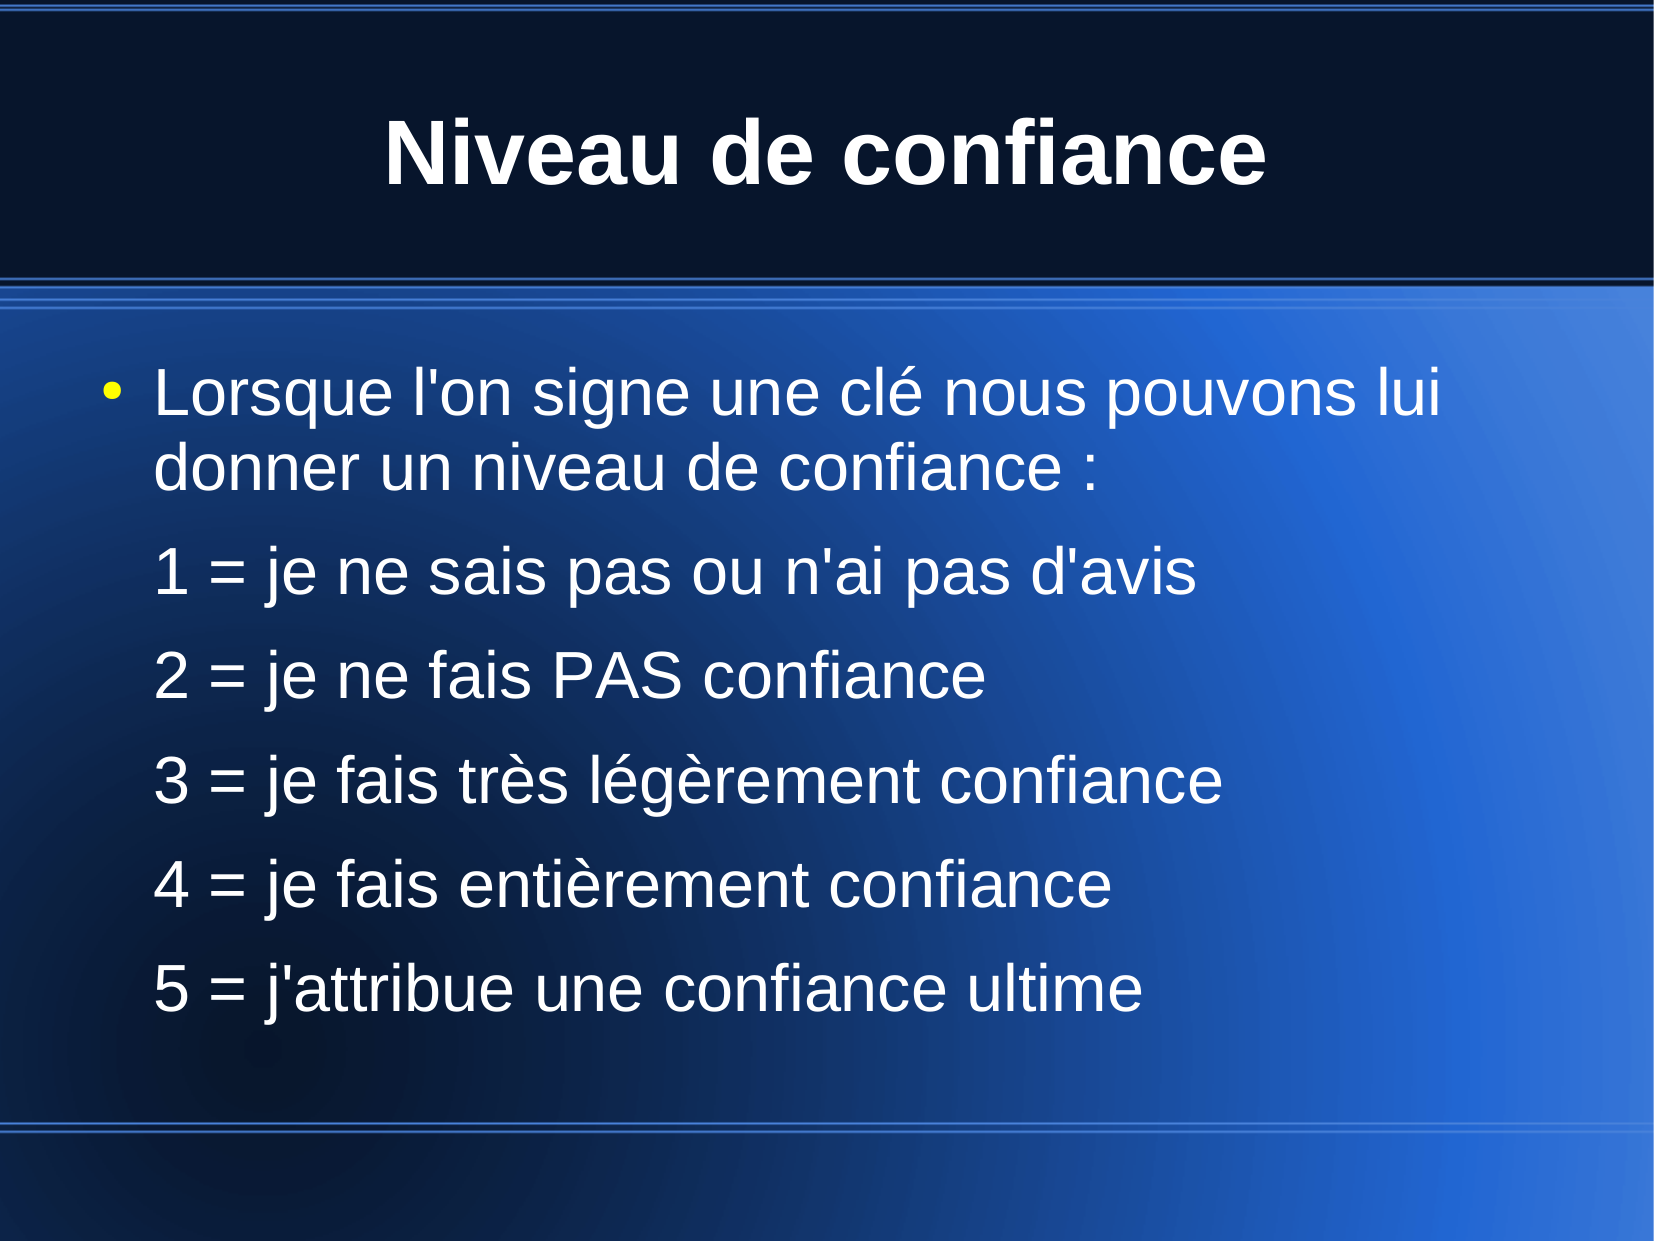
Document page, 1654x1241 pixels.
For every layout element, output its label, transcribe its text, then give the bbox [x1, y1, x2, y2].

picture [0, 0, 1654, 1241]
list Lorsque l'on signe une clé nous pouvons lui donner un niveau de confiance : 1 = je ne sais pas ou n'ai pas d'avis 2 = je ne fais PAS confiance 3 = je fais très légèrement confiance 4 = je fais entièrement confiance 5 = j'attribue une confiance ultime [82, 355, 1571, 1075]
title Niveau de confiance [82, 49, 1571, 257]
